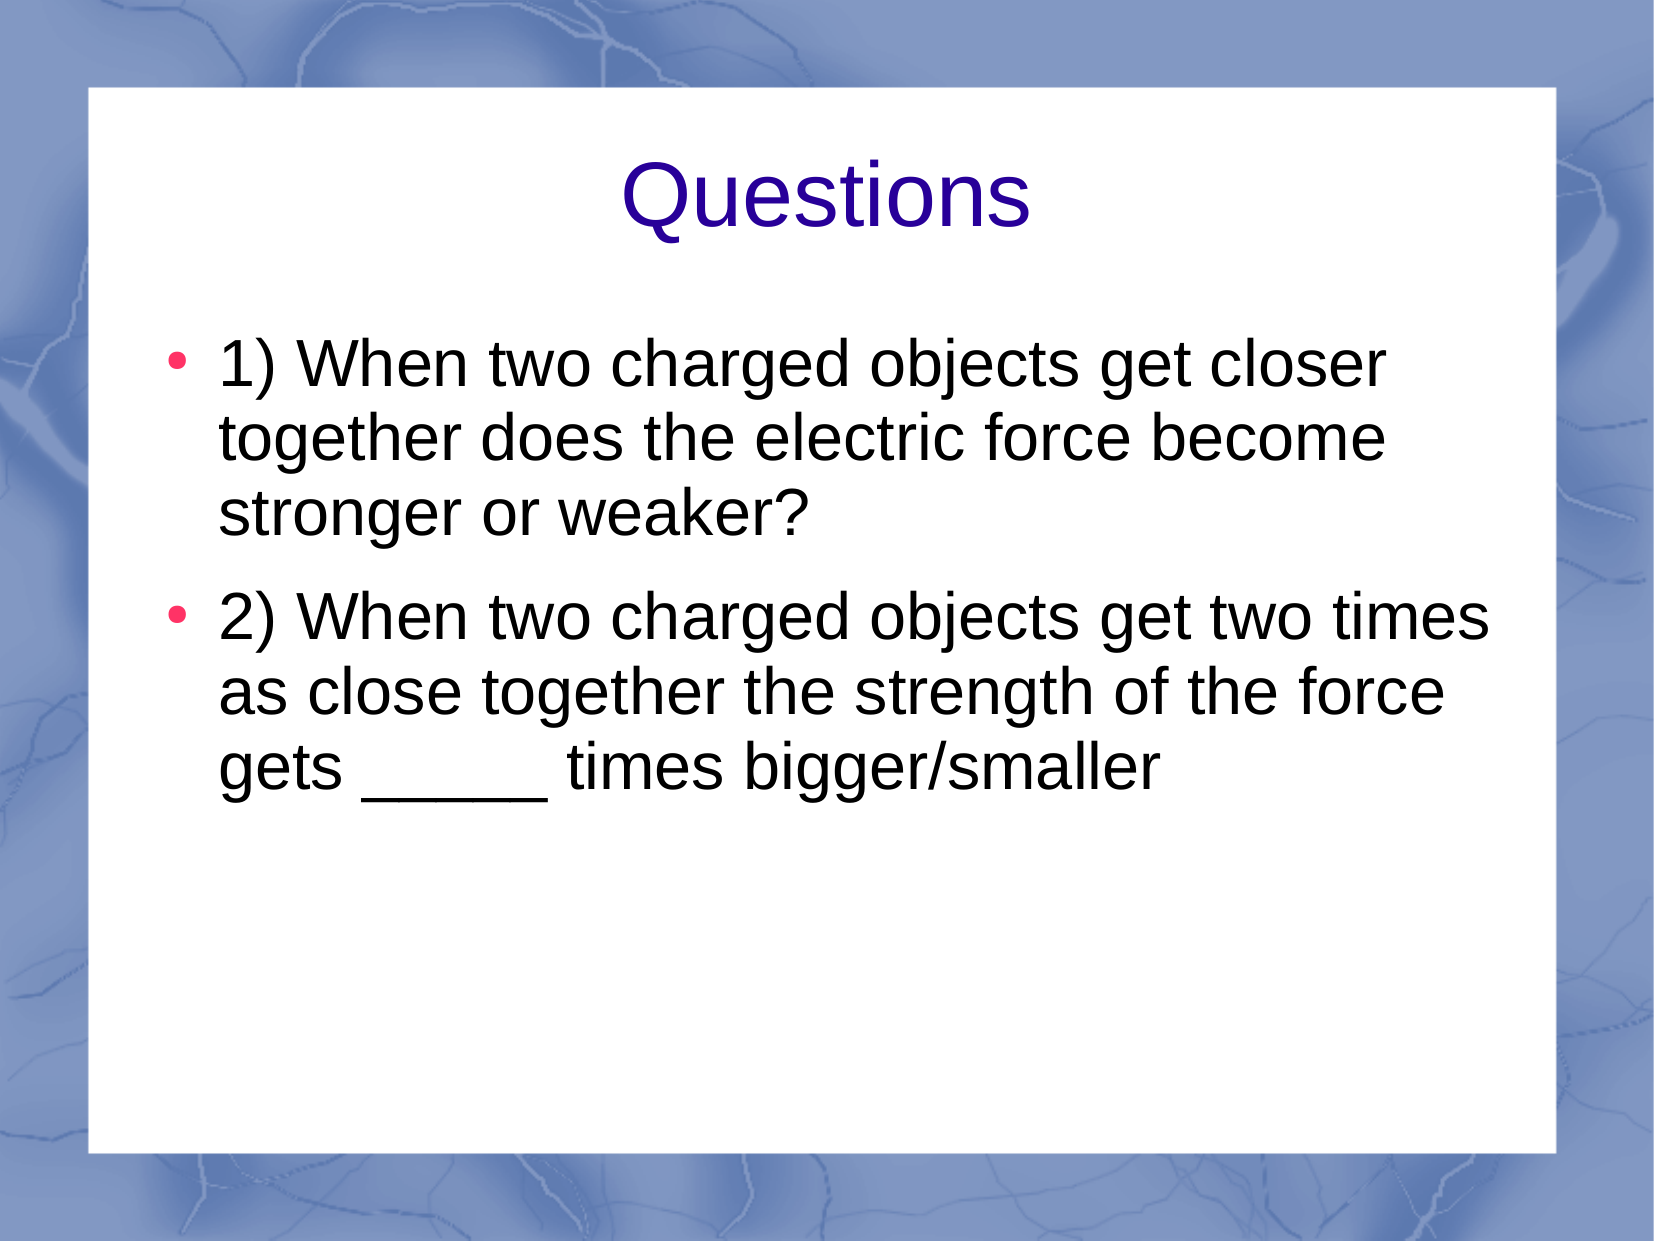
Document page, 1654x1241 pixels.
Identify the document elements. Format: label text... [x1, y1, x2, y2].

list 1) When two charged objects get closer together does the electric force become stronger or weaker? 2) When two charged objects get two times as close together the strength of the force gets _____ times bigger/smaller [147, 325, 1506, 996]
picture [0, 0, 1654, 1241]
title Questions [118, 98, 1536, 291]
